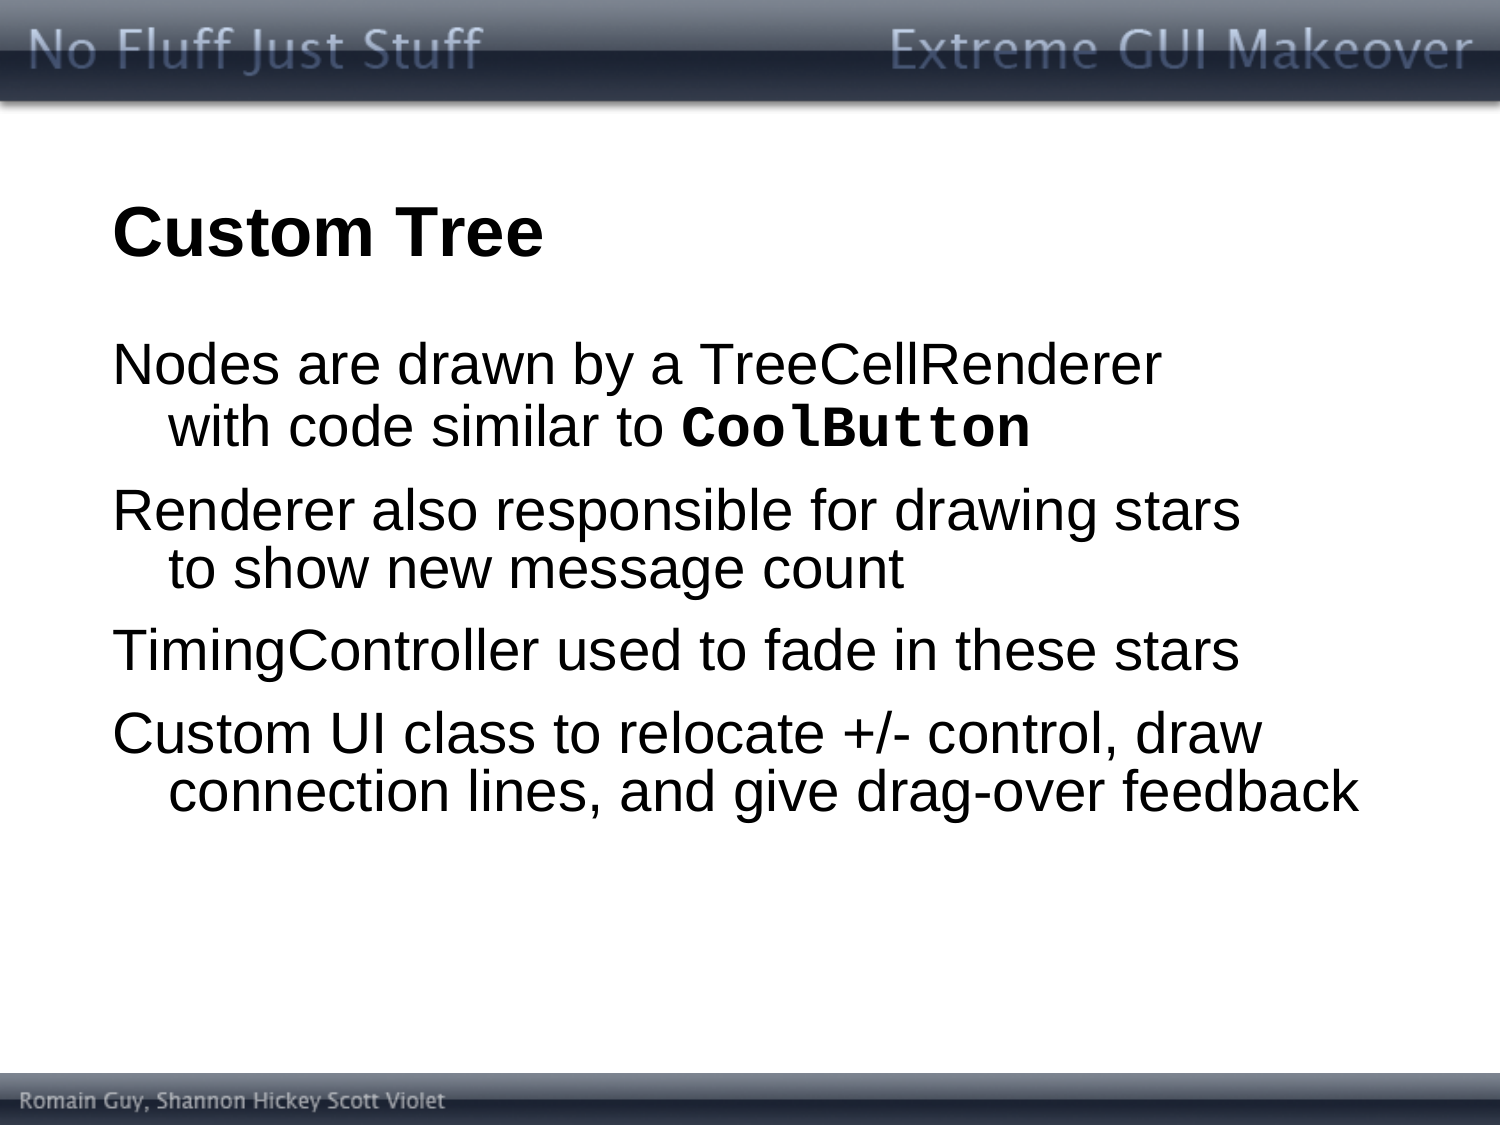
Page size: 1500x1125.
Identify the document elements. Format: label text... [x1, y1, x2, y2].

list Nodes are drawn by a TreeCellRenderer with code similar to CoolButton Renderer also responsible for drawing stars to show new message count TimingController used to fade in these stars Custom UI class to relocate +/- control, draw connection lines, and give drag-over feedback [112, 337, 1463, 1030]
picture [0, 0, 1500, 114]
picture [0, 1073, 1500, 1125]
title Custom Tree [112, 119, 1417, 271]
